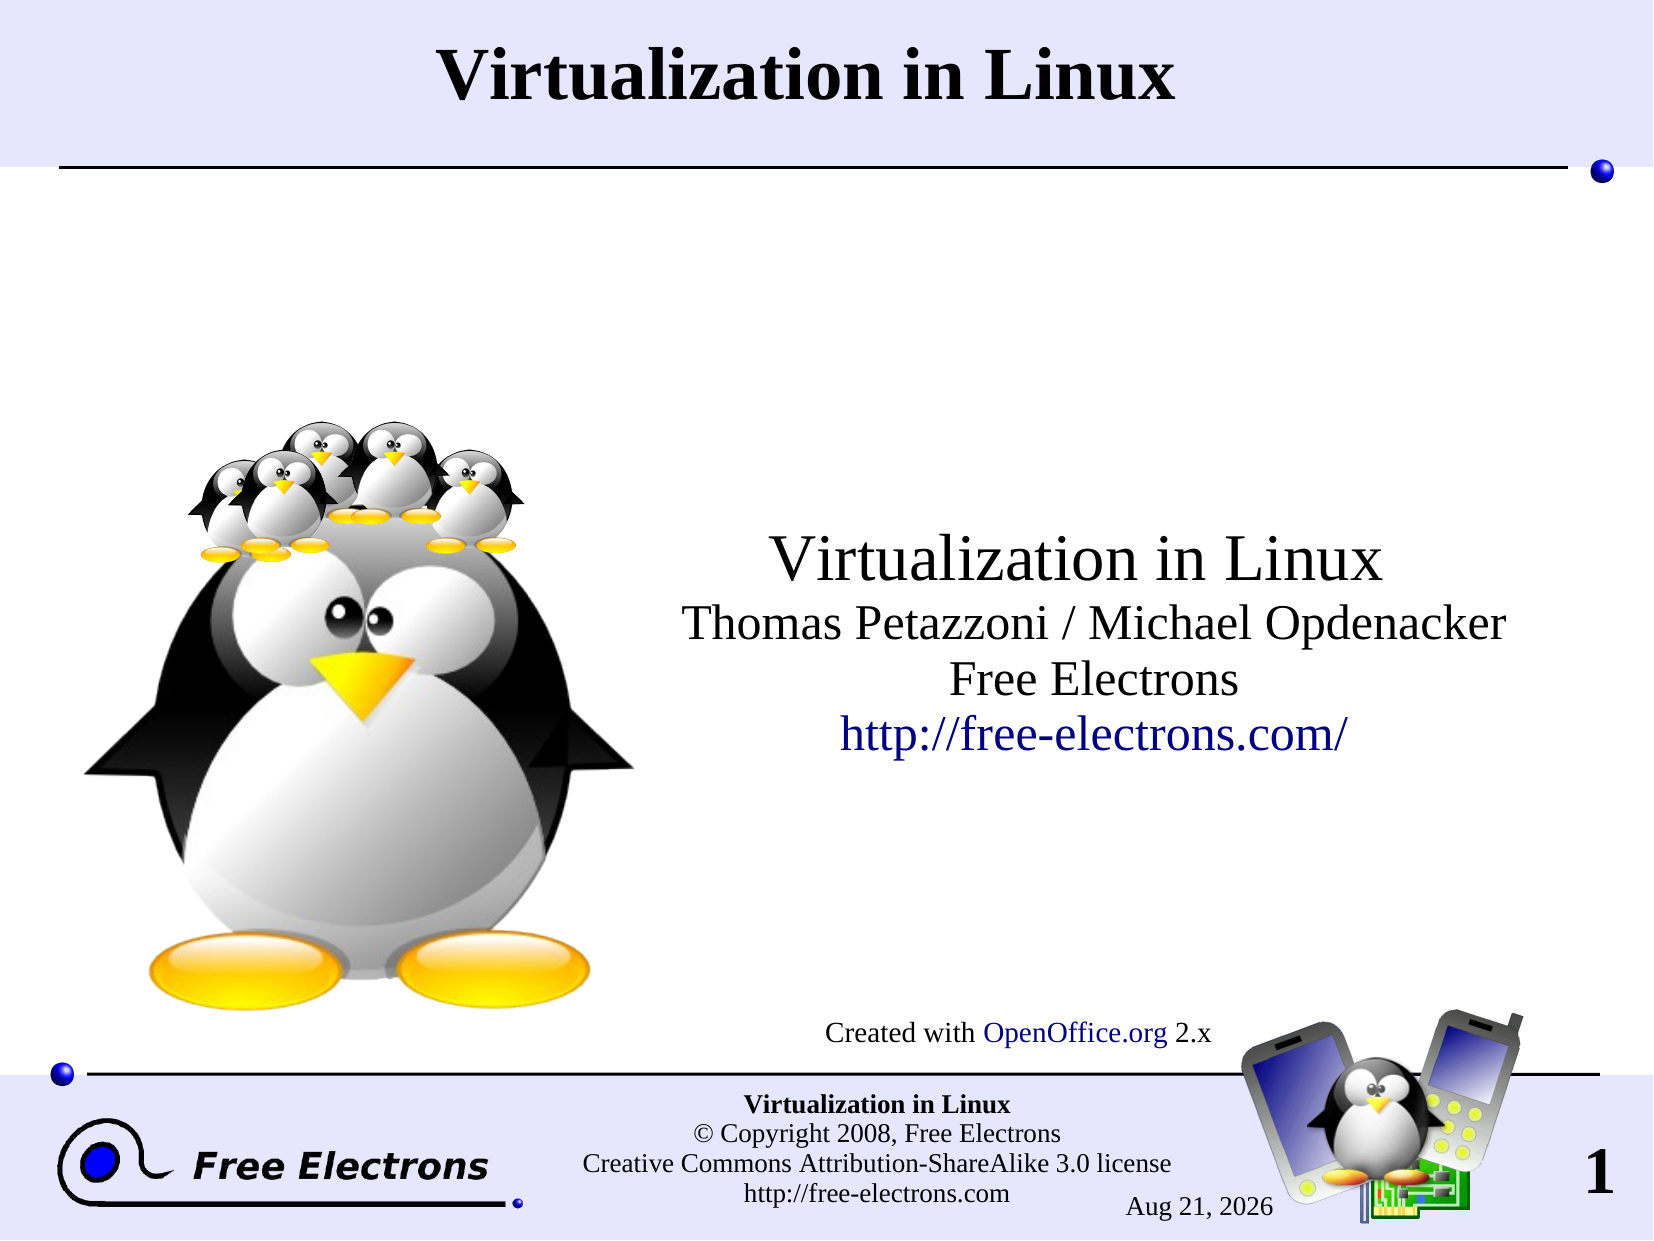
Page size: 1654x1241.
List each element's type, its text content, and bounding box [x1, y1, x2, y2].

picture [75, 421, 640, 1013]
picture [1231, 1007, 1538, 1241]
subtitle Virtualization in Linux Thomas Petazzoni / Michael Opdenacker Free Electrons http://free-electrons.com/ [600, 216, 1518, 1066]
picture [50, 1107, 527, 1216]
title Virtualization in Linux [60, 18, 1551, 132]
text_box Created with OpenOffice.org 2.x [825, 1016, 1217, 1052]
